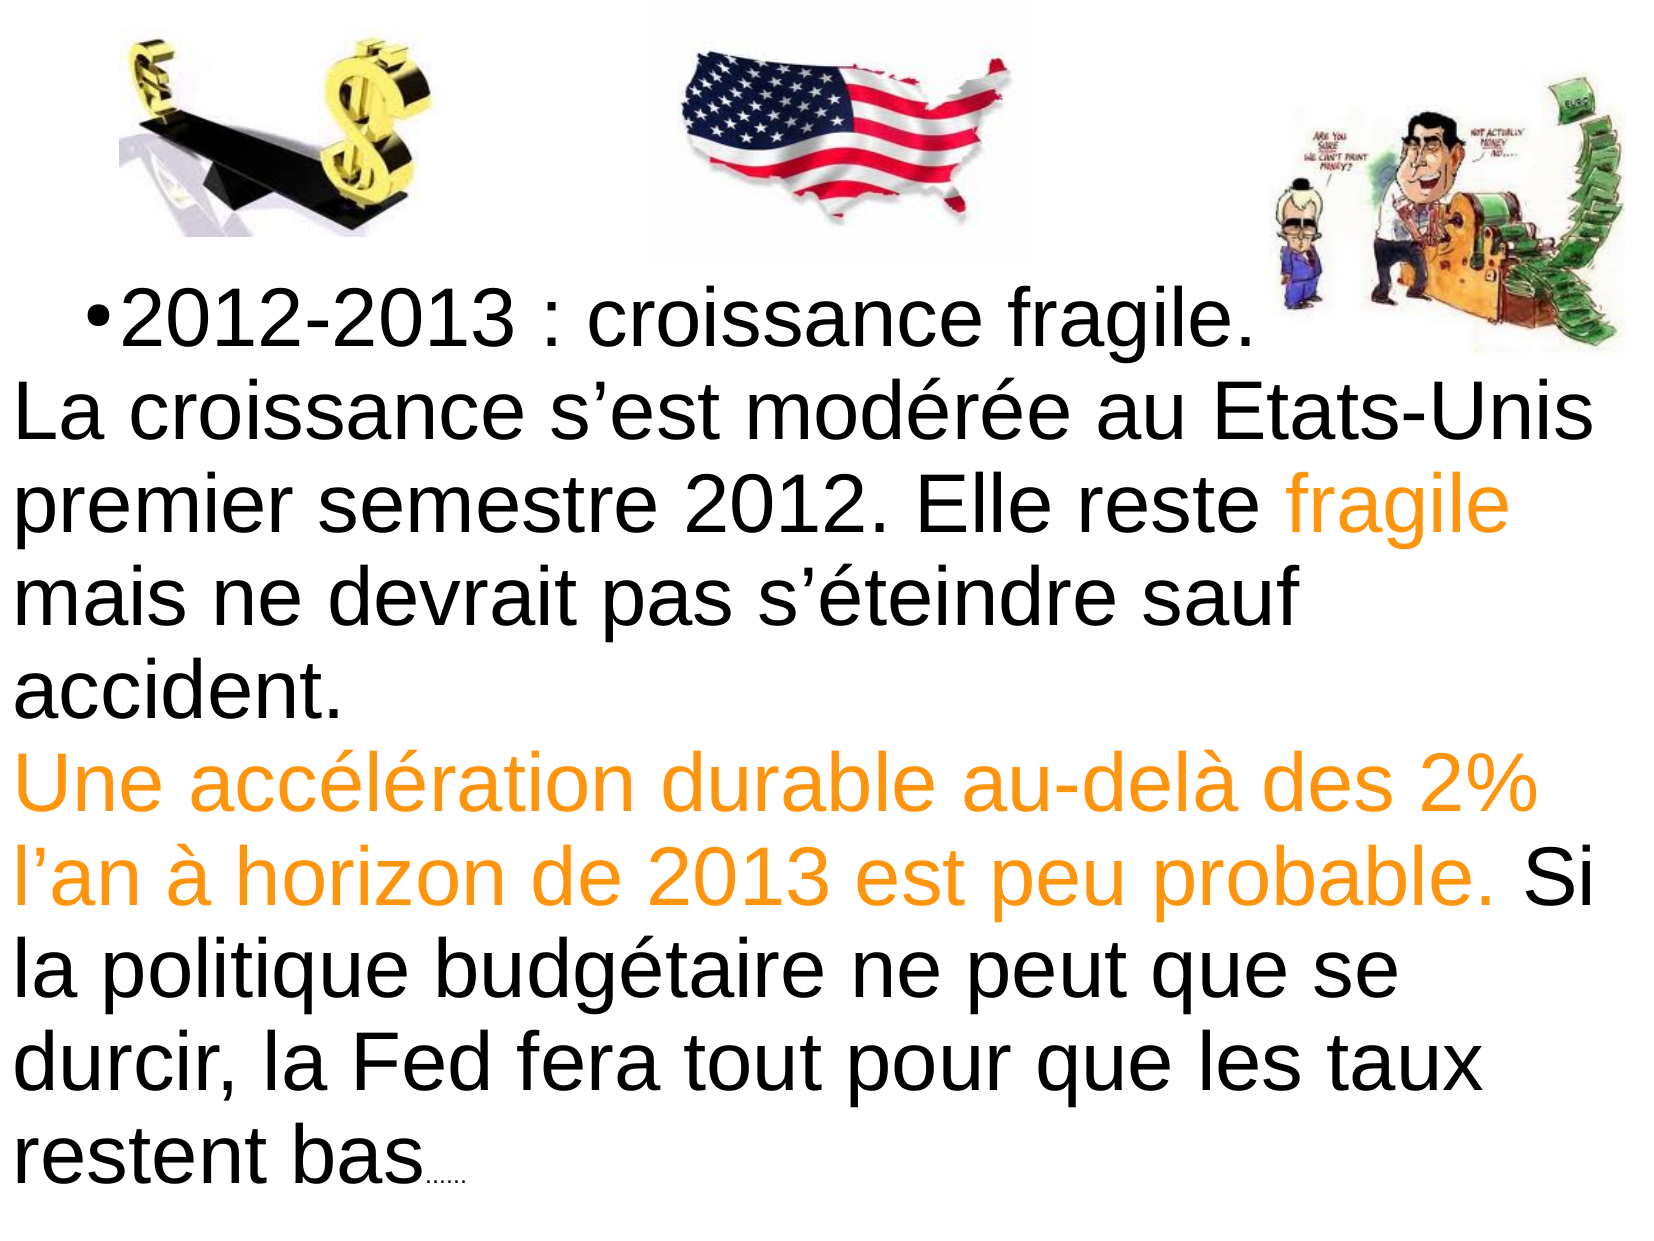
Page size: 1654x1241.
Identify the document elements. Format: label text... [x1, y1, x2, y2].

text_box 2012-2013 : croissance fragile. La croissance s’est modérée au Etats-Unis premier semestre 2012. Elle reste fragile mais ne devrait pas s’éteindre sauf accident. Une accélération durable au-delà des 2% l’an à horizon de 2013 est peu probable. Si la politique budgétaire ne peut que se durcir, la Fed fera tout pour que les taux restent bas...... [0, 236, 1654, 1211]
picture [1269, 58, 1625, 355]
picture [119, 29, 443, 237]
picture [653, 1, 1034, 266]
